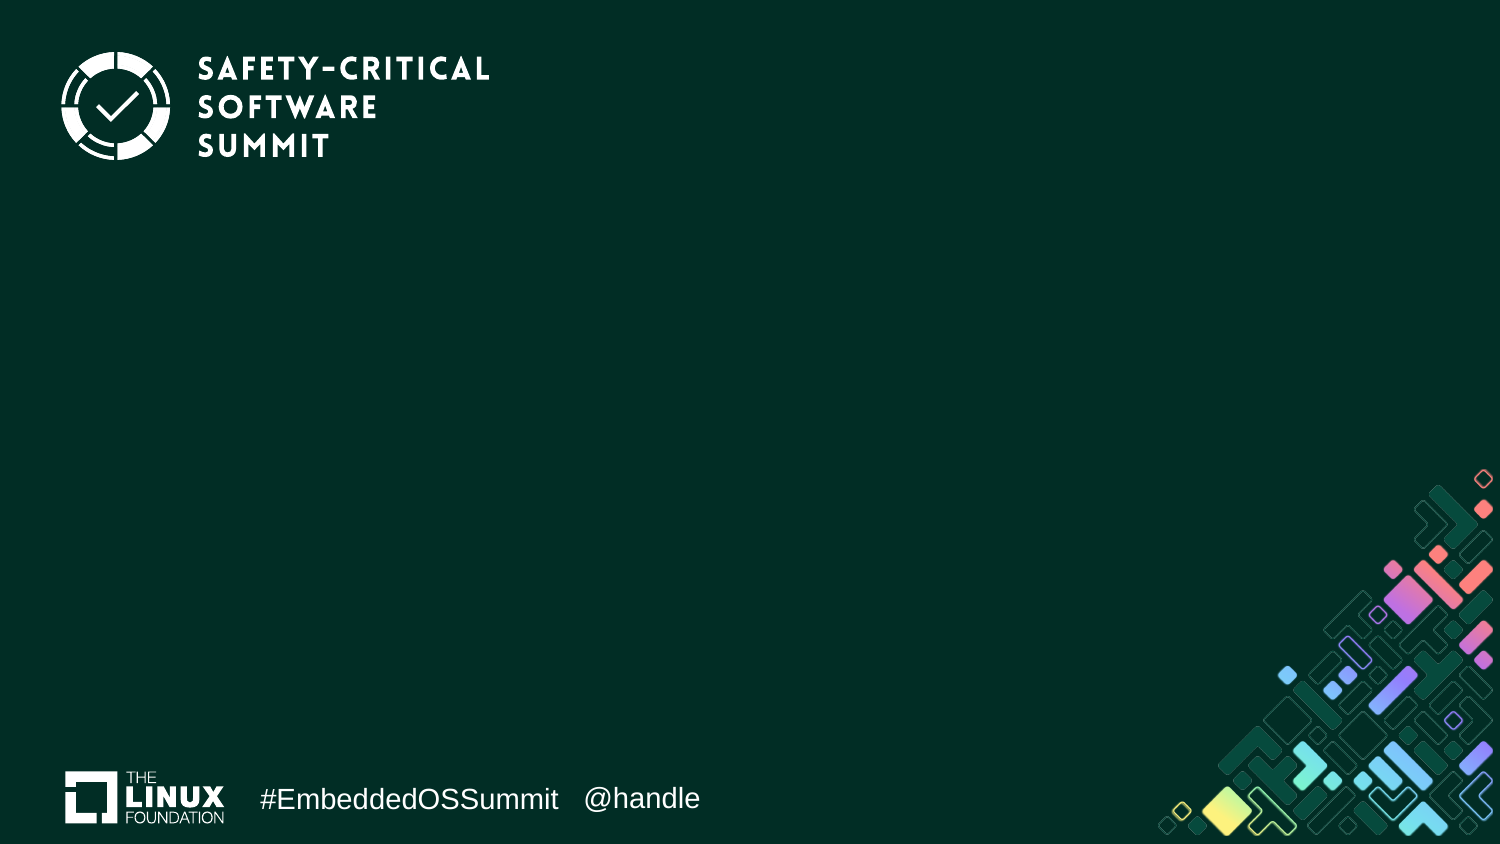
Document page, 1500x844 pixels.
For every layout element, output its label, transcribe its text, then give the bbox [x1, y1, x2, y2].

text_box @handle [568, 771, 741, 823]
